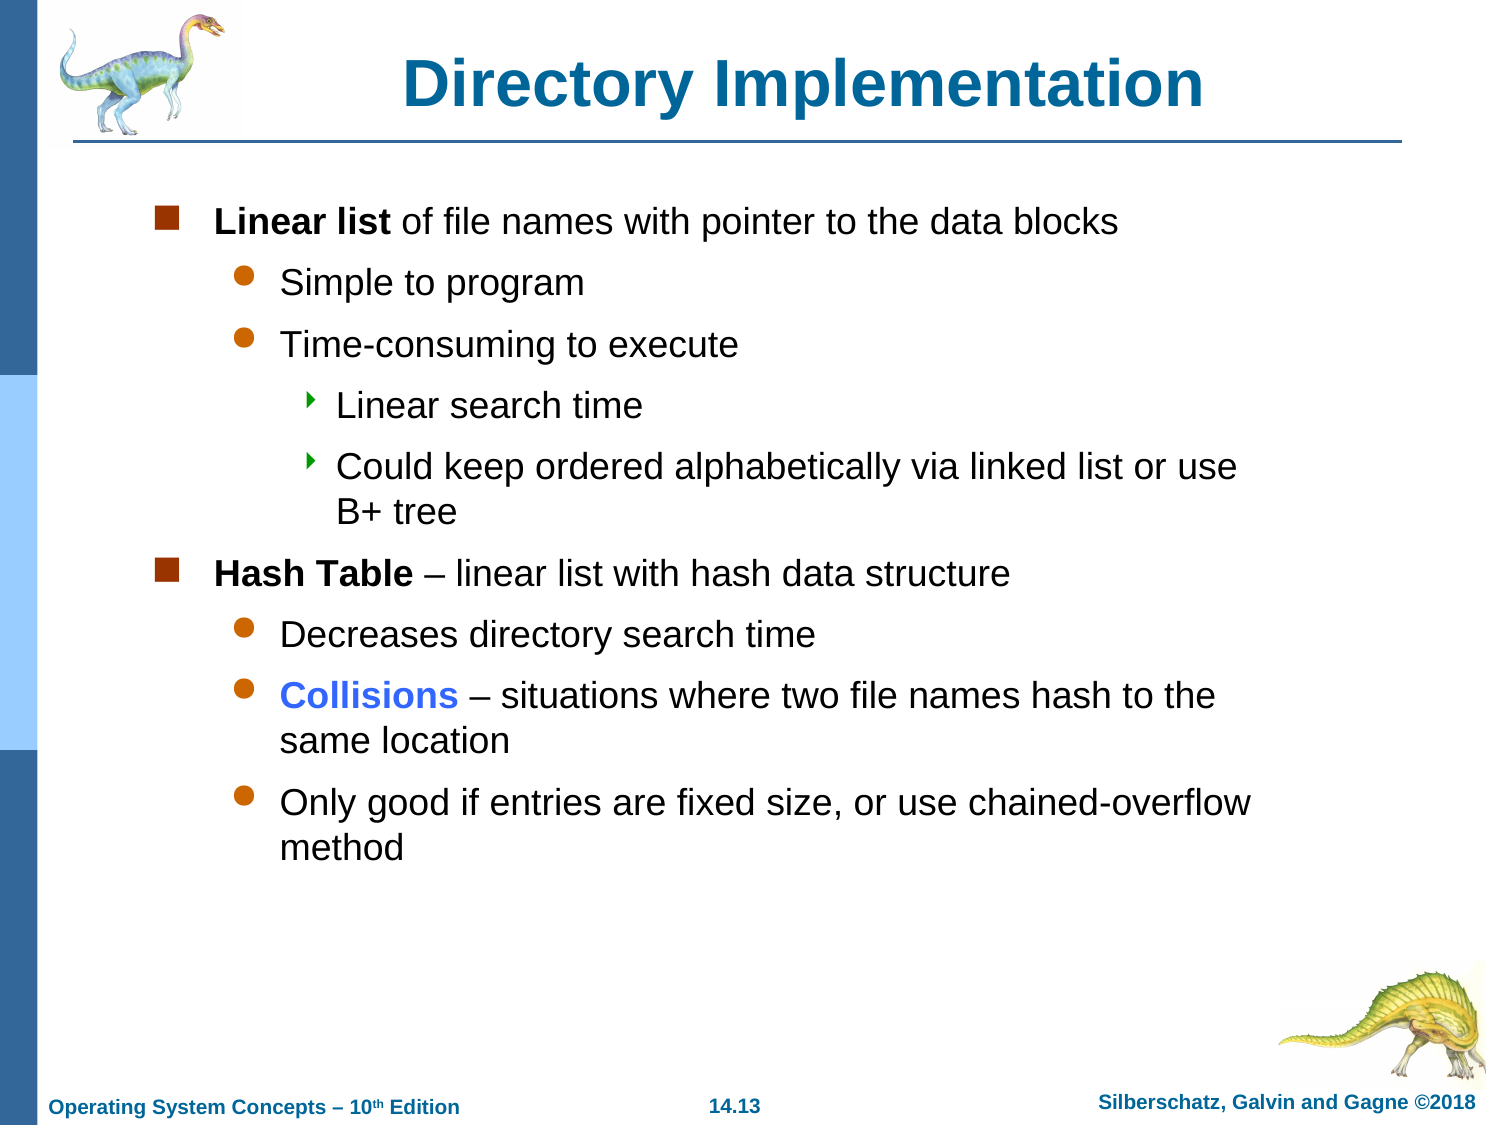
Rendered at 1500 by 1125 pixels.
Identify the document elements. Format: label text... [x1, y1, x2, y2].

title Directory Implementation [183, 32, 1425, 128]
list Linear list of file names with pointer to the data blocks Simple to program Time-consuming to execute Linear search time Could keep ordered alphabetically via linked list or use B+ tree Hash Table – linear list with hash data structure Decreases directory search time Collisions – situations where two file names hash to the same location Only good if entries are fixed size, or use chained-overflow method [142, 189, 1299, 933]
picture [1415, 1094, 1423, 1099]
picture [1275, 959, 1486, 1090]
picture [46, 0, 243, 149]
